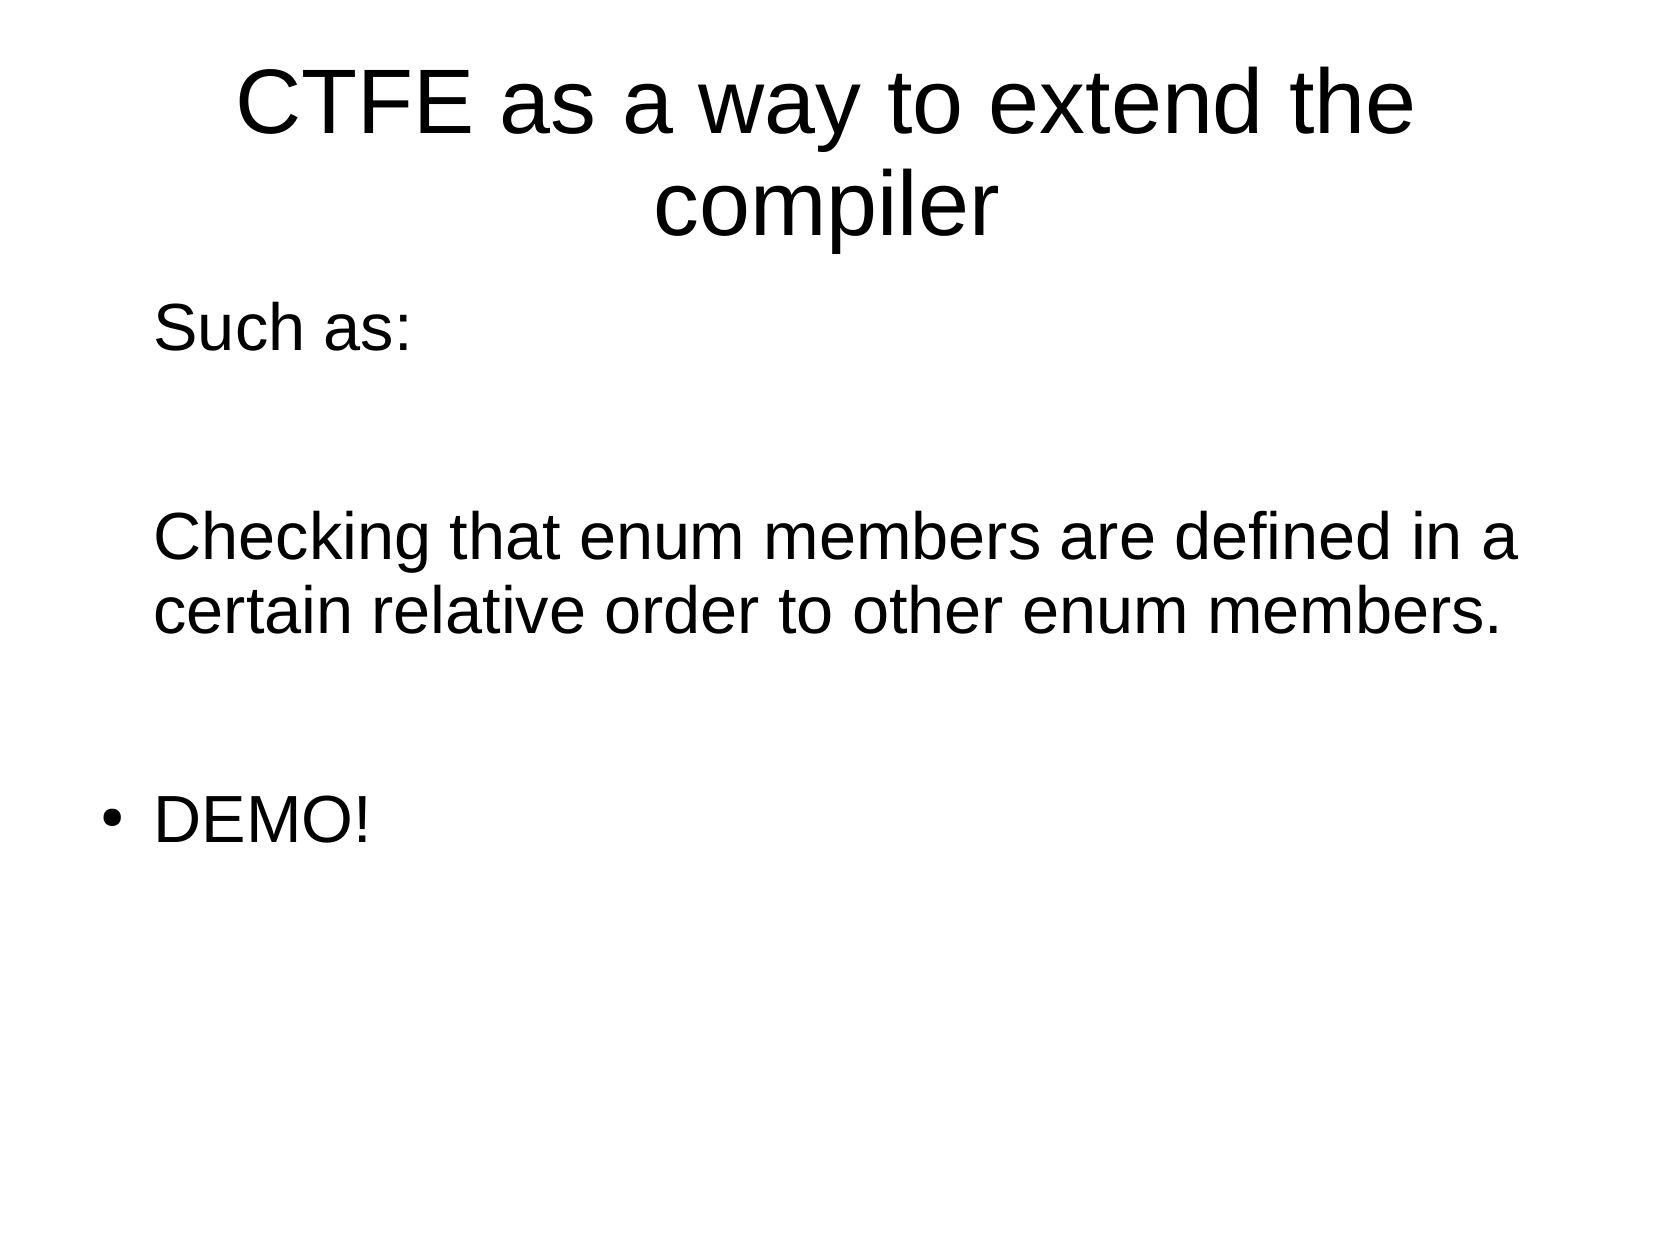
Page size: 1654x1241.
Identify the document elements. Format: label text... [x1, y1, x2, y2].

title CTFE as a way to extend the compiler [82, 49, 1571, 257]
list Such as: Checking that enum members are defined in a certain relative order to other enum members. DEMO! [82, 290, 1571, 1010]
